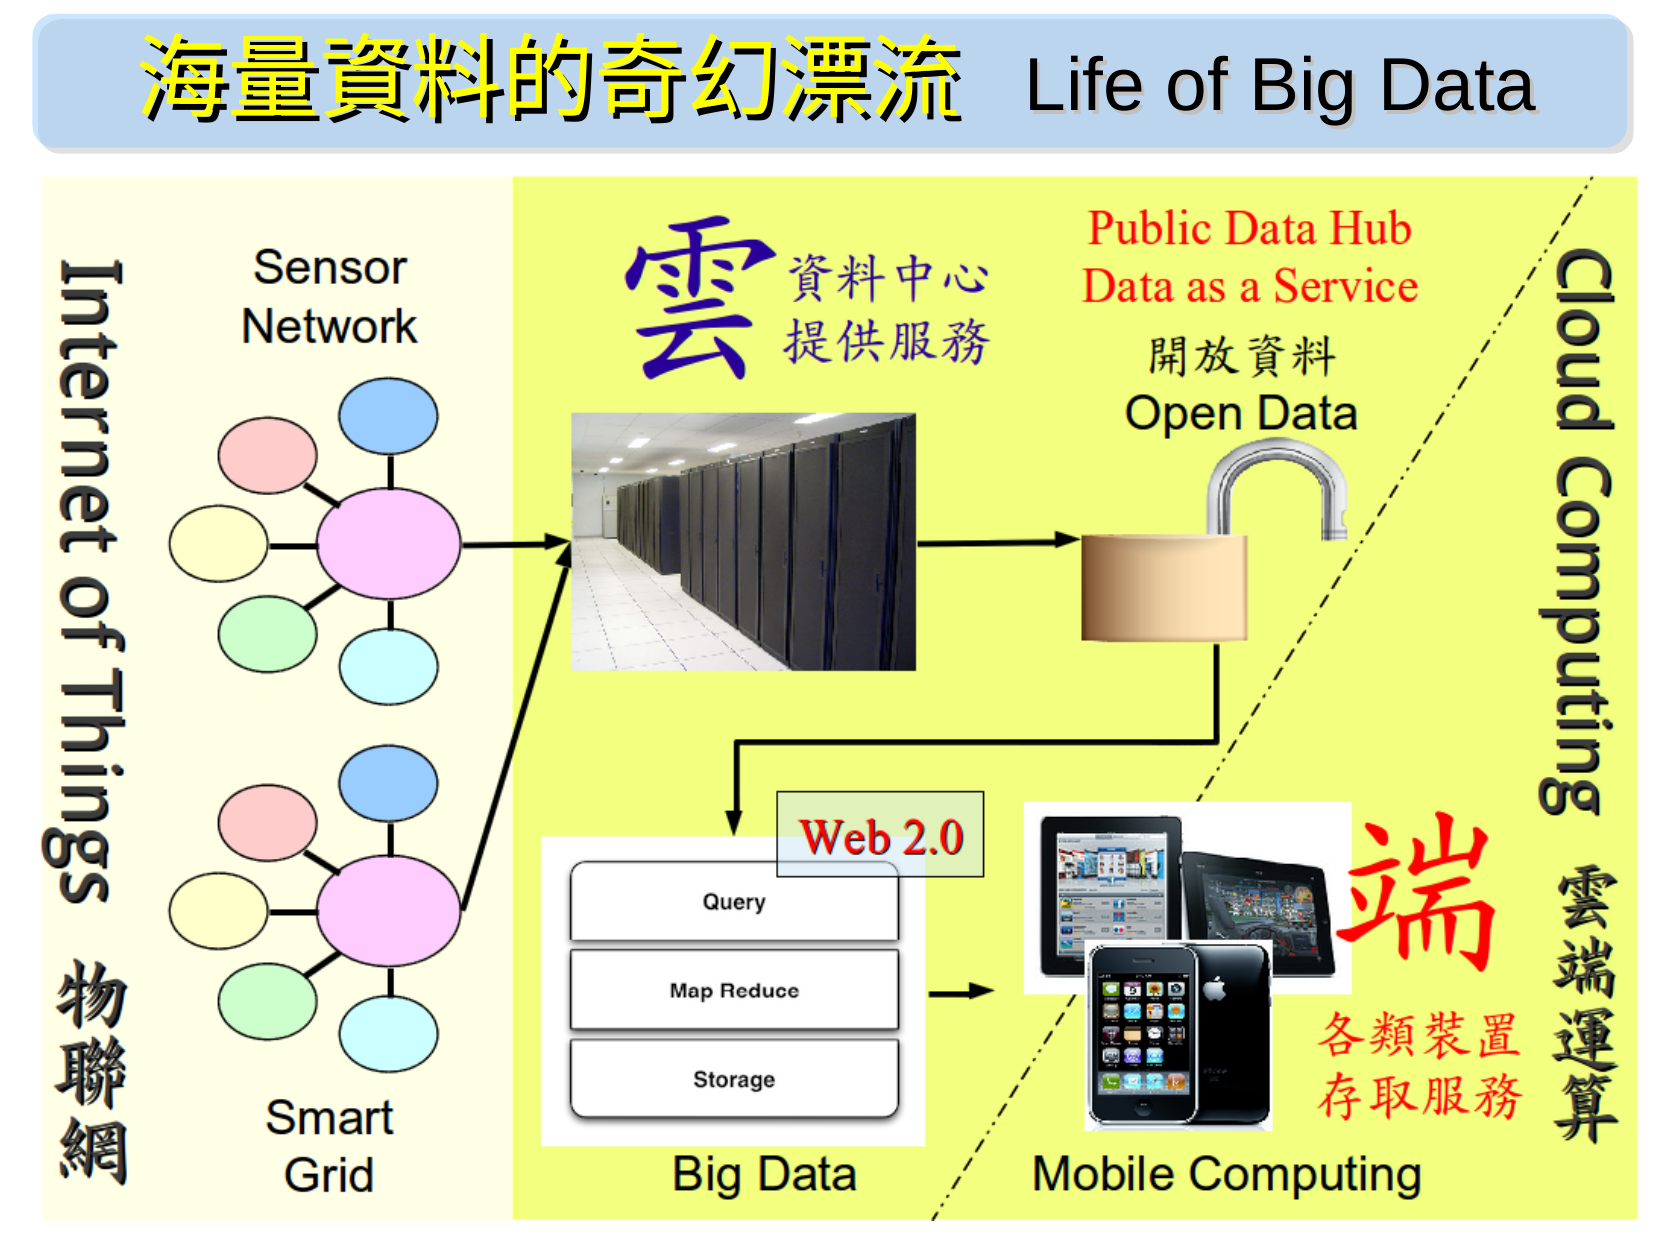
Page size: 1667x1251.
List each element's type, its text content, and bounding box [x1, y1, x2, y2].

title 海量資料的奇幻漂流 Life of Big Data [6, 2, 1667, 158]
picture [13, 170, 1645, 1221]
